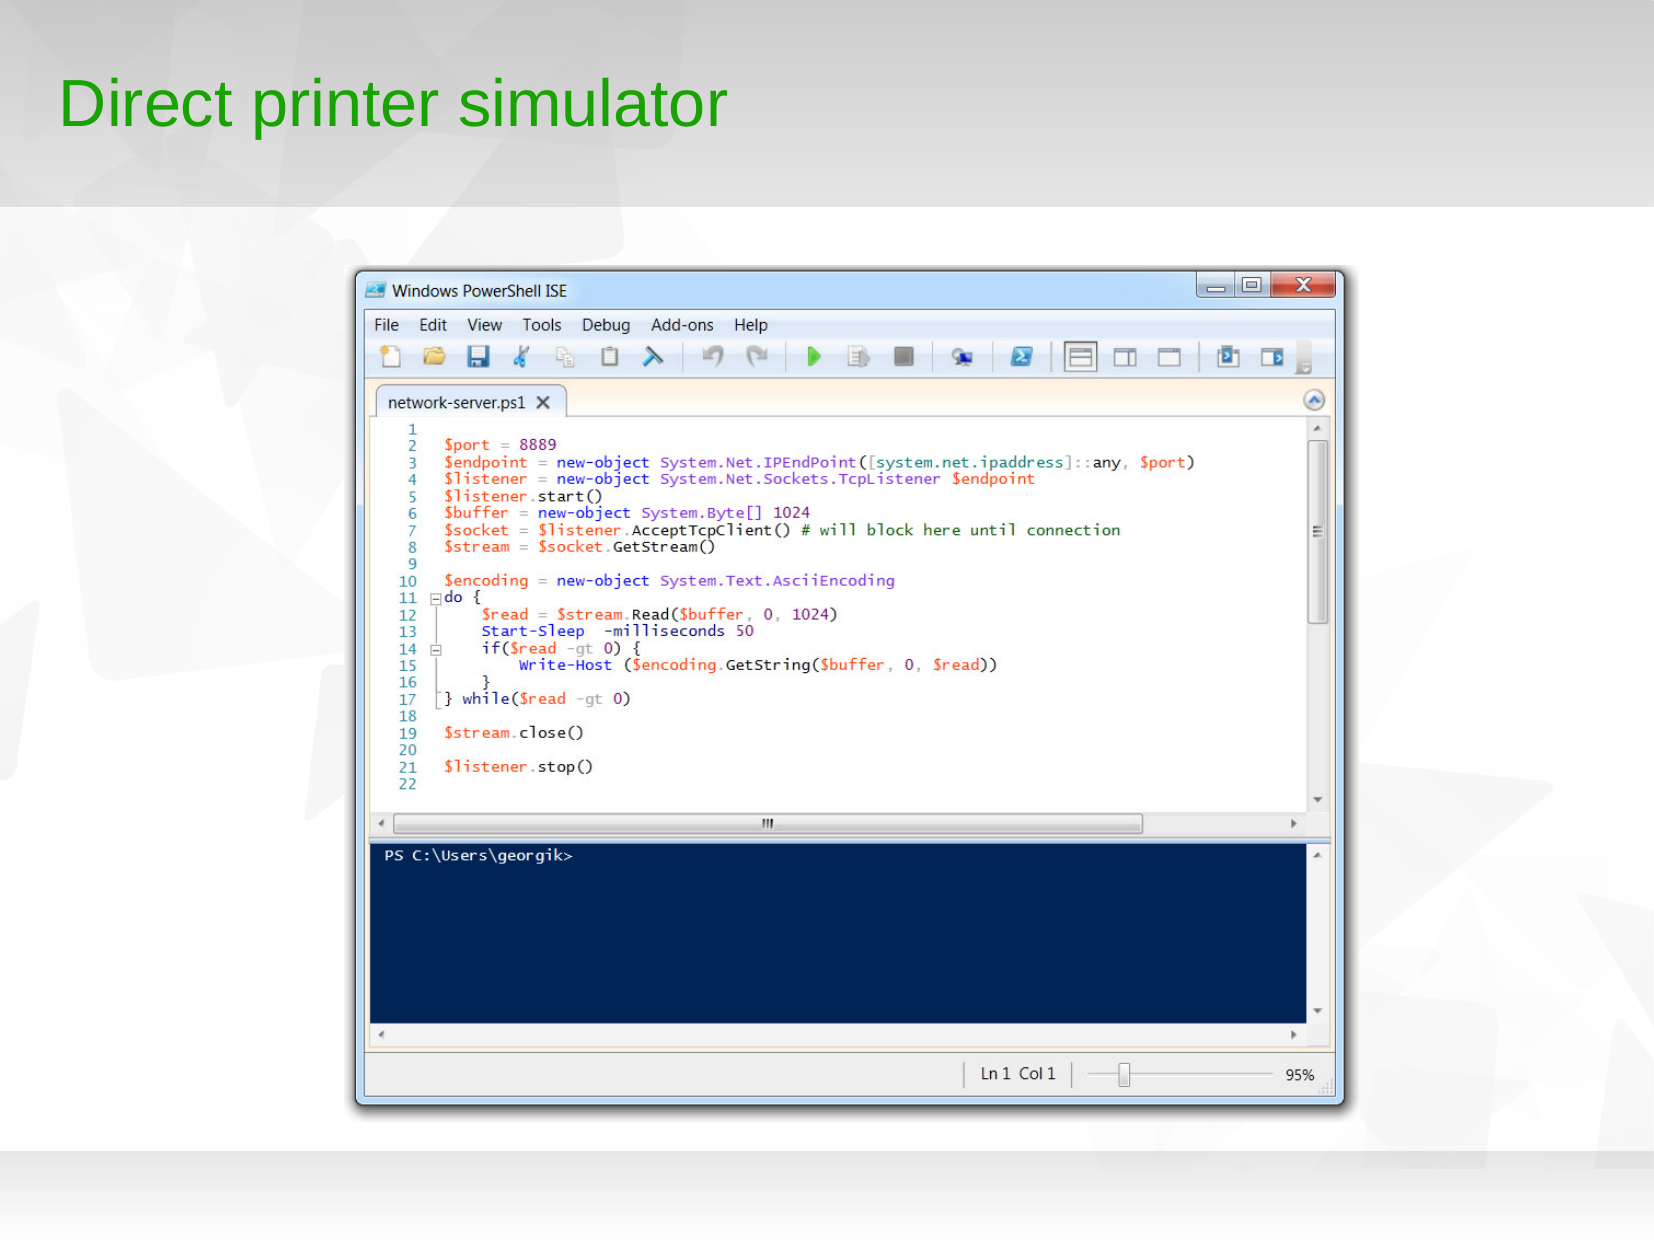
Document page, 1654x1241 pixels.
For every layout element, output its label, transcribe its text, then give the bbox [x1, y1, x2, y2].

title Direct printer simulator [59, 29, 1595, 178]
picture [0, 0, 1654, 1169]
